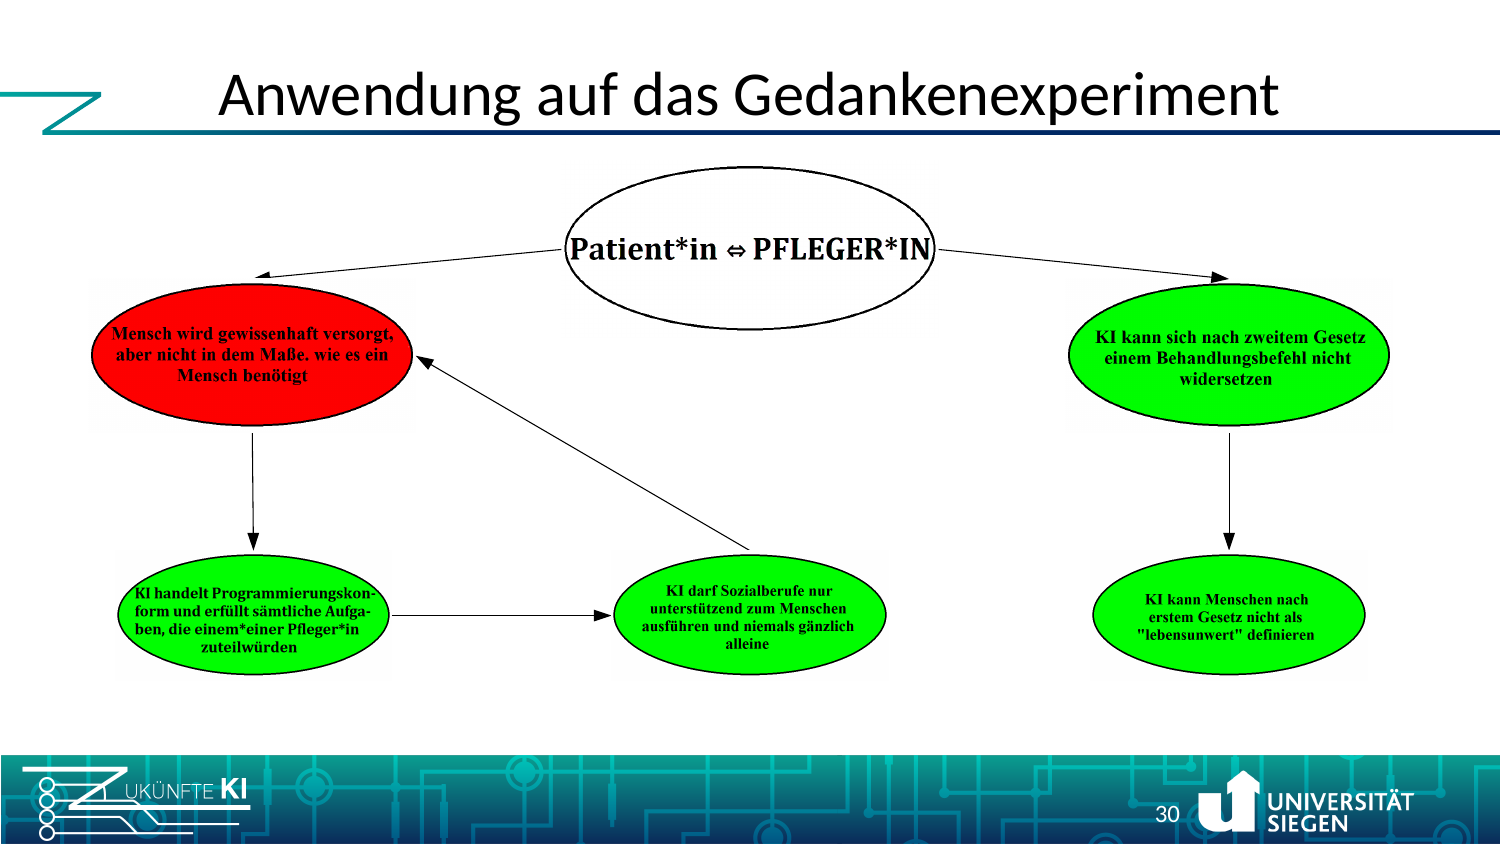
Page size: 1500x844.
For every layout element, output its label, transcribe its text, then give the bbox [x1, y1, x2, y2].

picture [1090, 550, 1368, 681]
title Anwendung auf das Gedankenexperiment [75, 20, 1426, 161]
picture [115, 550, 392, 681]
picture [88, 278, 416, 433]
picture [611, 550, 889, 681]
picture [561, 160, 939, 339]
picture [1065, 278, 1393, 433]
text_box [1139, 790, 1490, 836]
